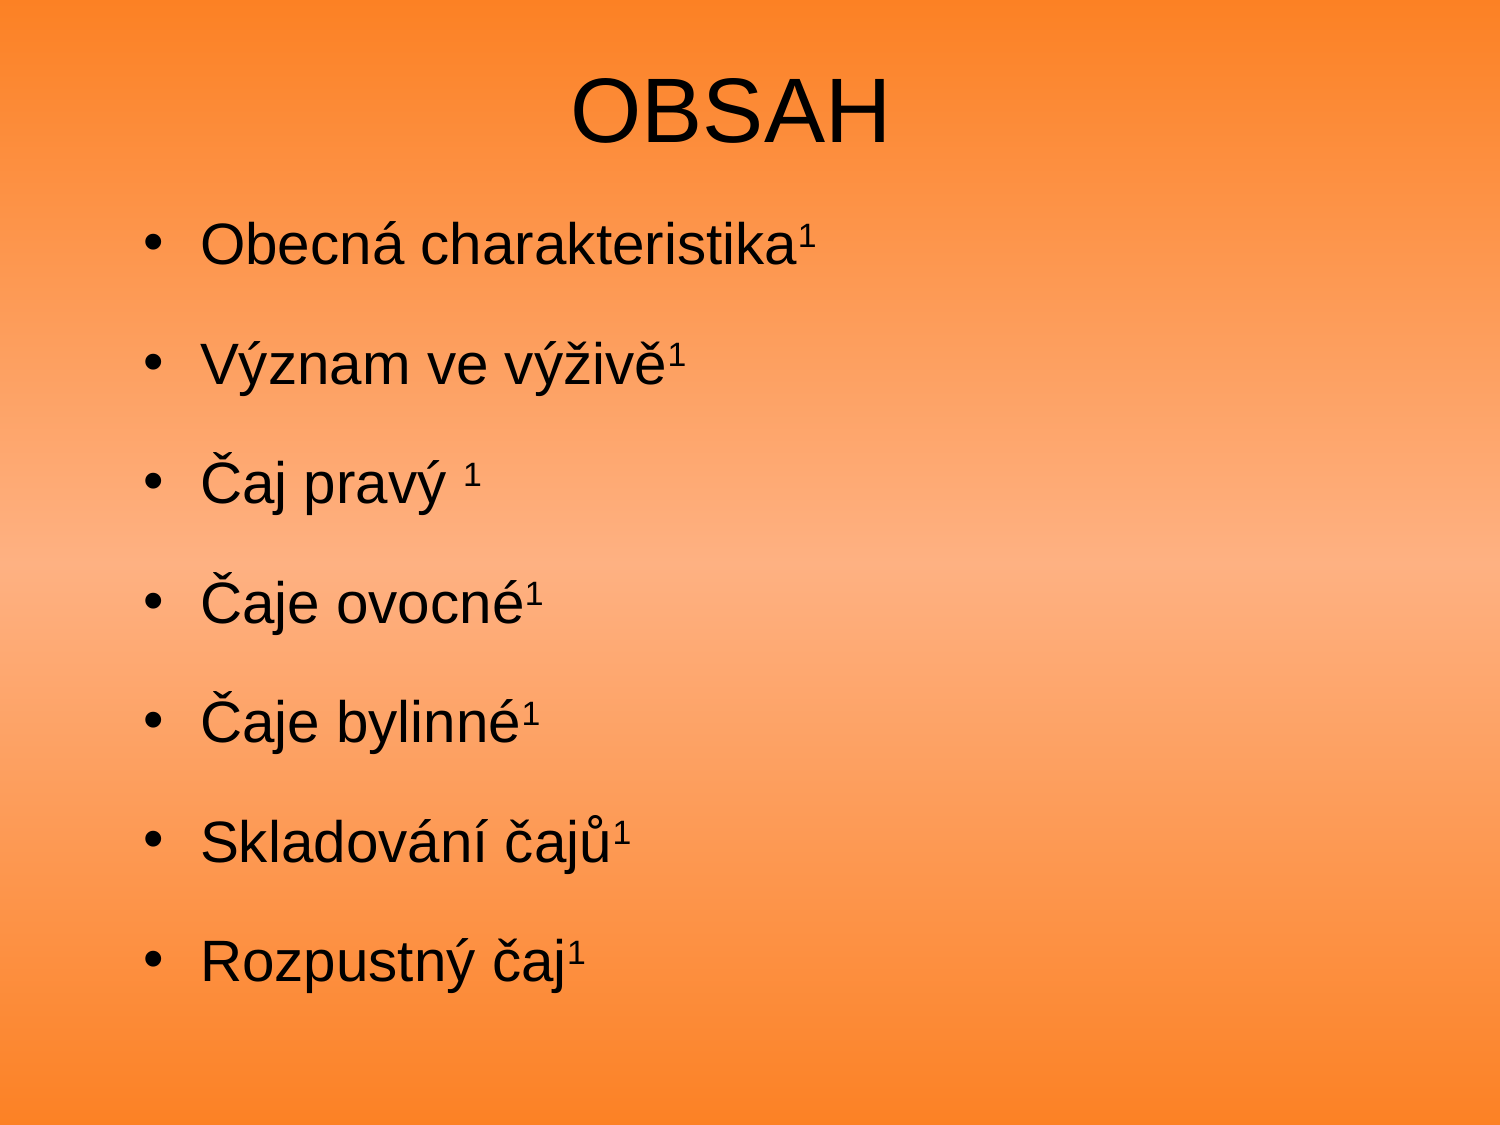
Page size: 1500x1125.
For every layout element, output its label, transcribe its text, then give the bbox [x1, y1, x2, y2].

title OBSAH [0, 77, 1500, 176]
list Obecná charakteristika1 Význam ve výživě1 Čaj pravý 1 Čaje ovocné1 Čaje bylinné1 Skladování čajů1 Rozpustný čaj1 [128, 164, 1404, 1125]
